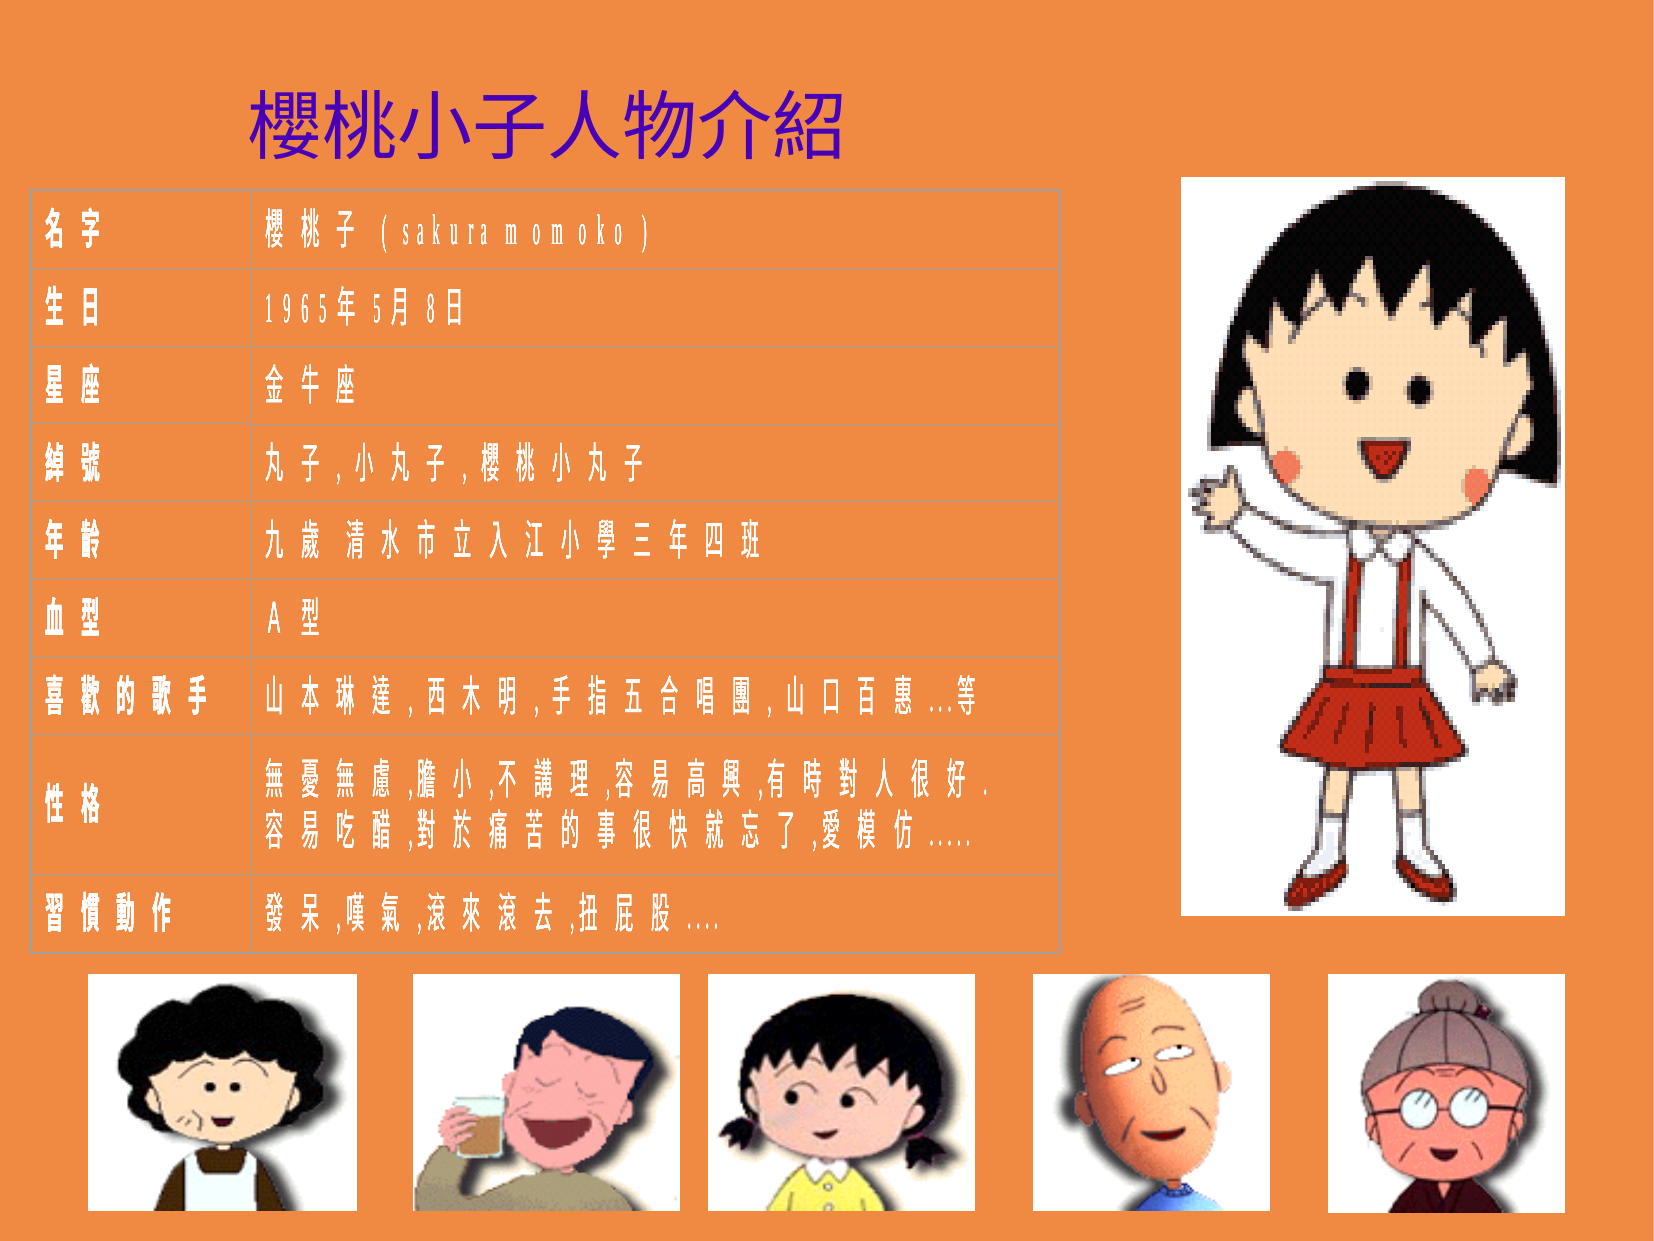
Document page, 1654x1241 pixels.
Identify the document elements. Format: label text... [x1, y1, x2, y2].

picture [0, 0, 1654, 1241]
text_box 櫻桃小子人物介紹 [177, 59, 1004, 160]
